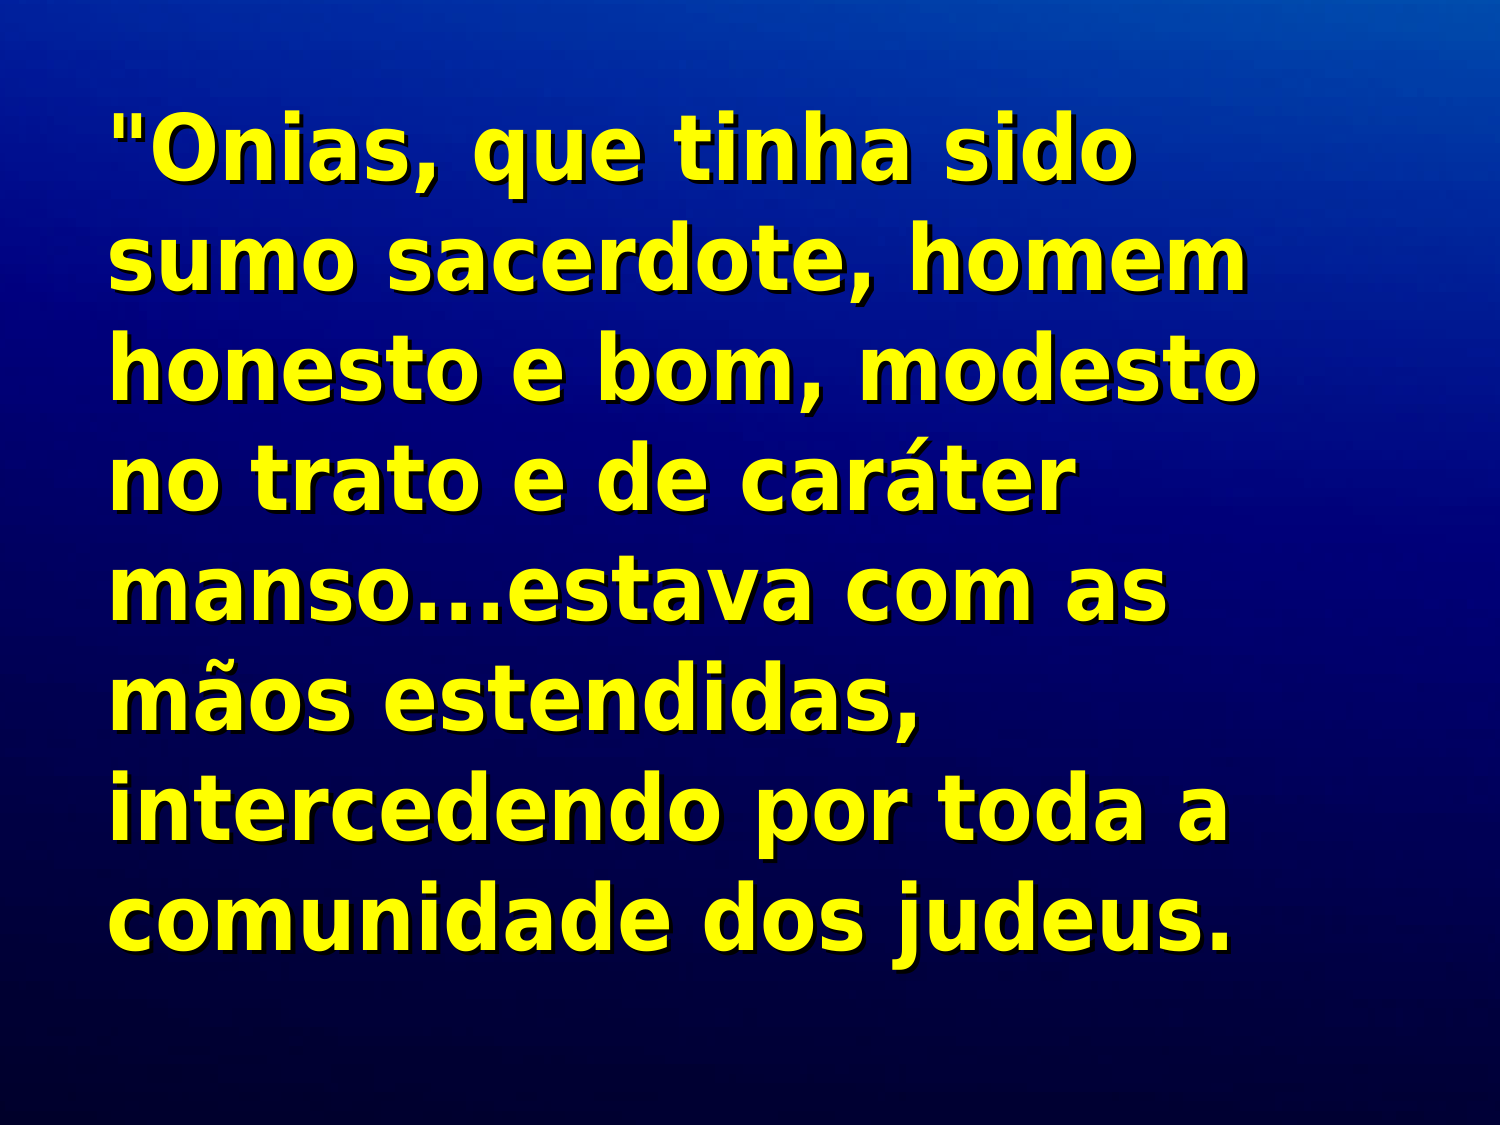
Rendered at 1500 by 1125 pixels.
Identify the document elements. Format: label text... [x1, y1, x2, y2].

picture [0, 0, 1500, 1125]
text_box "Onias, que tinha sido sumo sacerdote, homem honesto e bom, modesto no trato e de caráter manso...estava com as mãos estendidas, intercedendo por toda a comunidade dos judeus. [92, 82, 1418, 1040]
